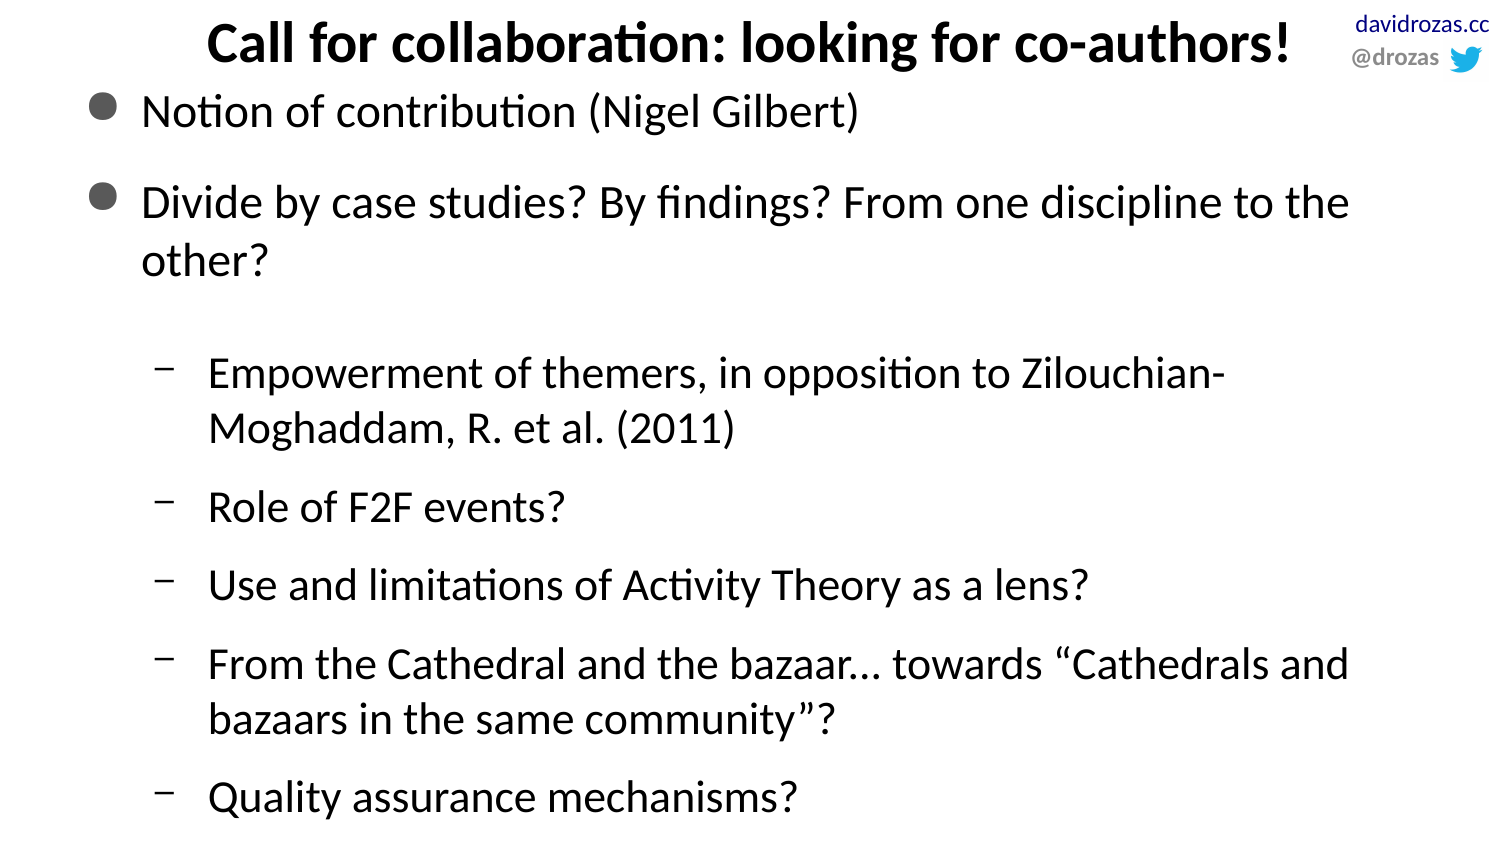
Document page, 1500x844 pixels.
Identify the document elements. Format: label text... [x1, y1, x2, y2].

text_box @drozas [1330, 37, 1443, 73]
text_box davidrozas.cc [1340, 5, 1500, 46]
picture [1443, 46, 1489, 82]
title Call for collaboration: looking for co-authors! [51, 0, 1449, 65]
list Notion of contribution (Nigel Gilbert) Divide by case studies? By findings? From one discipline to the other? Empowerment of themers, in opposition to Zilouchian-Moghaddam, R. et al. (2011) Role of F2F events? Use and limitations of Activity Theory as a lens? From the Cathedral and the bazaar... towards “Cathedrals and bazaars in the same community”? Quality assurance mechanisms? [51, 65, 1449, 626]
